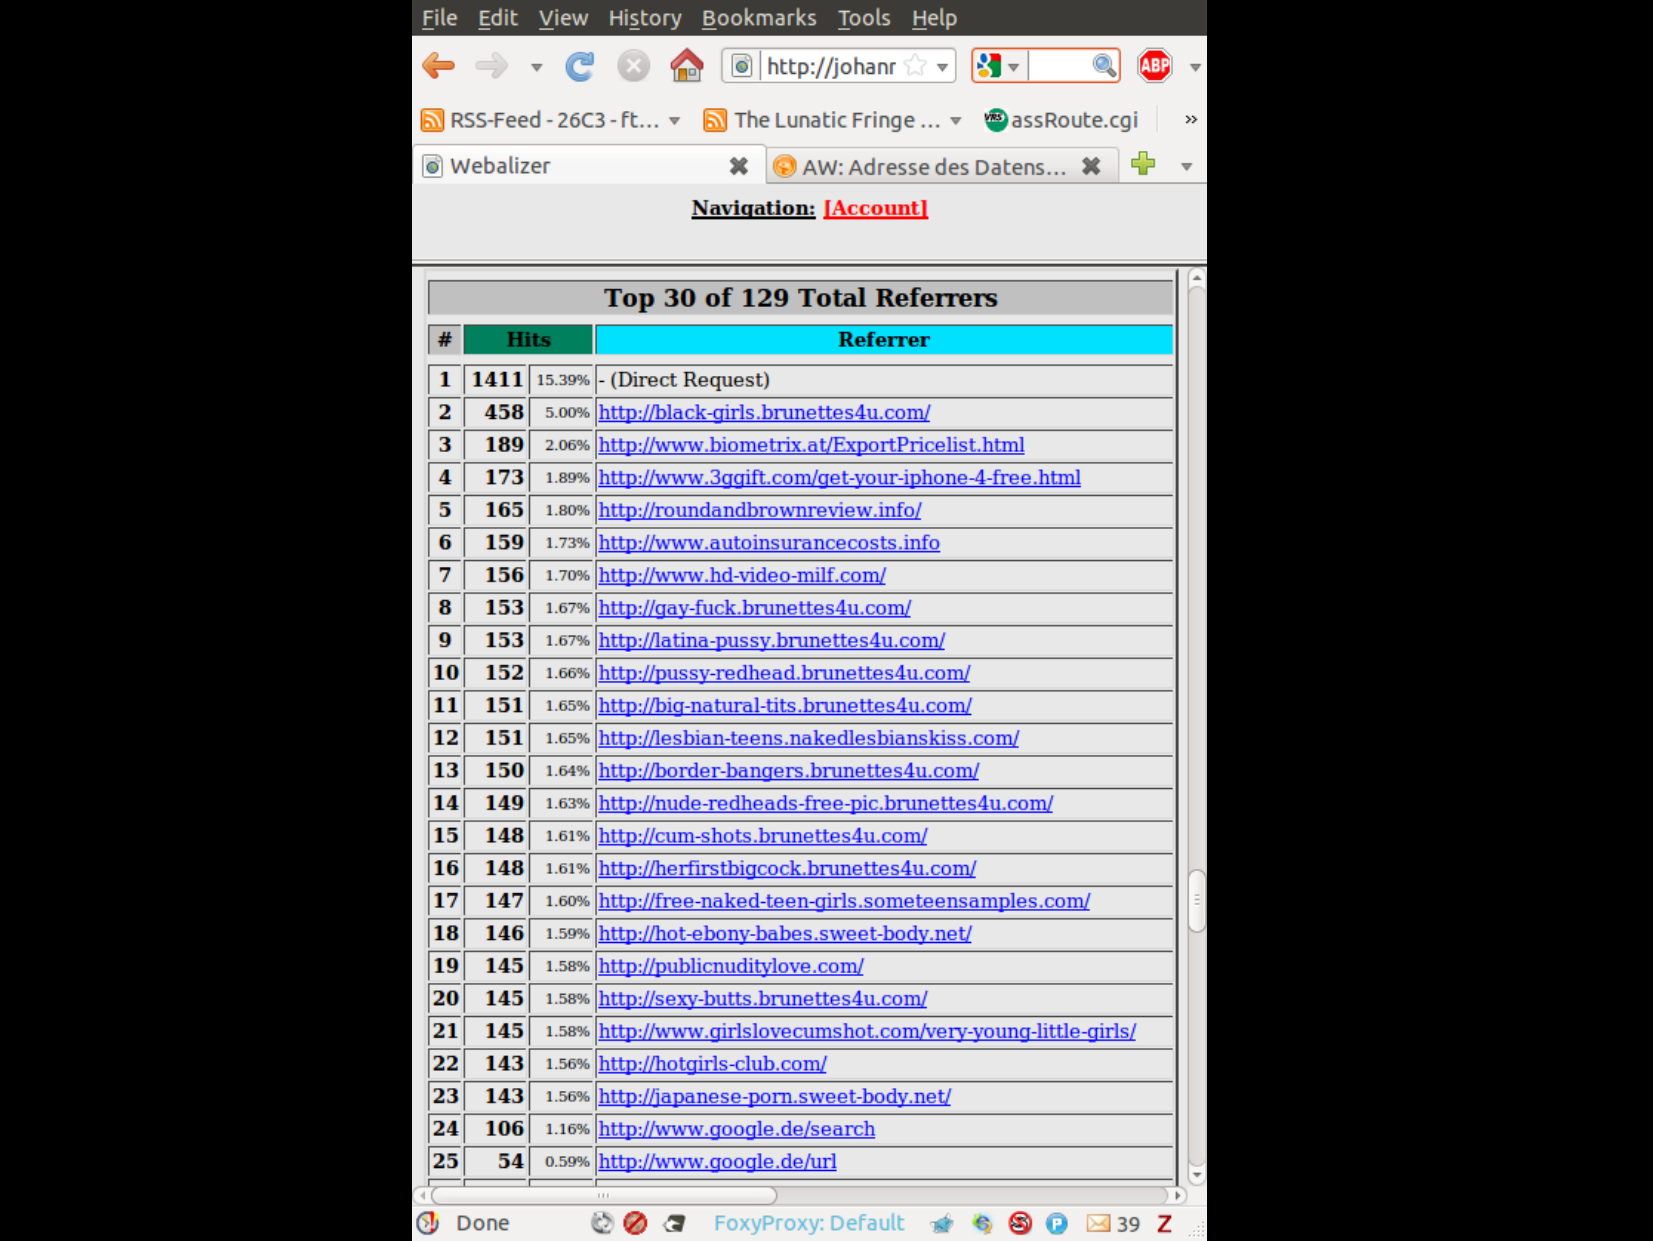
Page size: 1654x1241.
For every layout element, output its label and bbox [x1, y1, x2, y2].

picture [412, 0, 1207, 1241]
